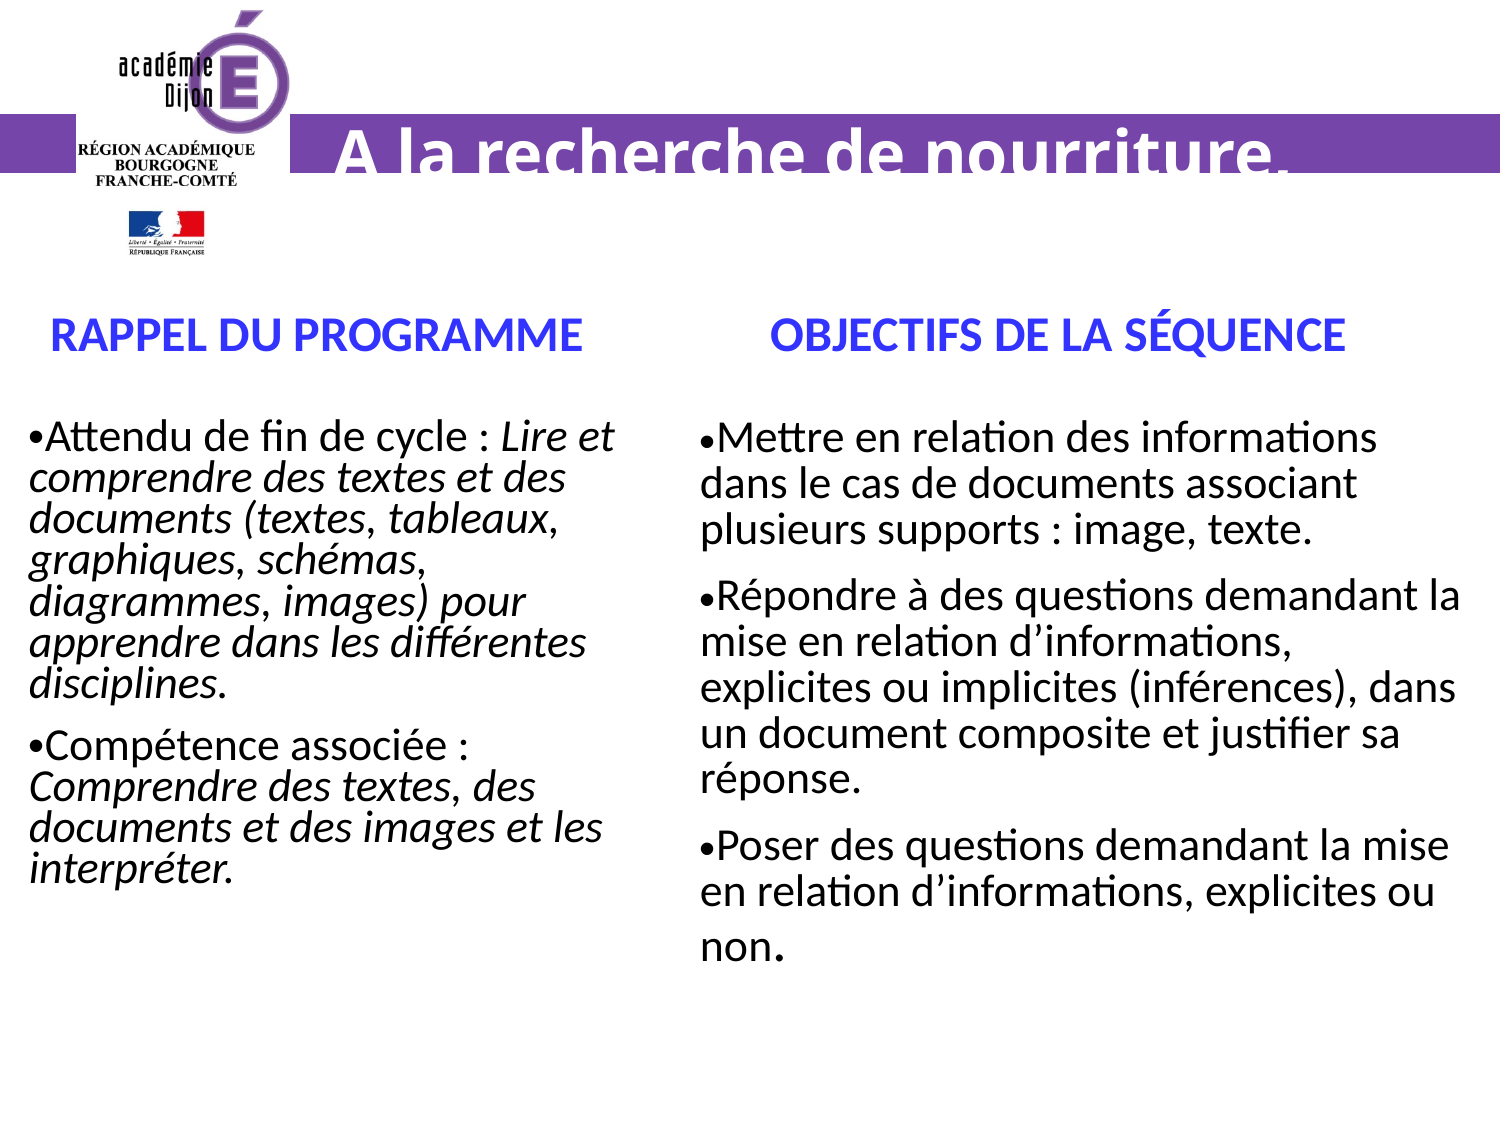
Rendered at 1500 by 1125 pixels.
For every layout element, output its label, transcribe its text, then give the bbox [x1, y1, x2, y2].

text_box A la recherche de nourriture, PIRLS 2006 [318, 100, 1441, 258]
text_box Mettre en relation des informations dans le cas de documents associant plusieurs supports : image, texte. Répondre à des questions demandant la mise en relation d’informations, explicites ou implicites (inférences), dans un document composite et justifier sa réponse. Poser des questions demandant la mise en relation d’informations, explicites ou non. [685, 410, 1489, 1016]
text_box OBJECTIFS DE LA SÉQUENCE [755, 307, 1453, 383]
text_box Attendu de fin de cycle : Lire et comprendre des textes et des documents (textes, tableaux, graphiques, schémas, diagrammes, images) pour apprendre dans les différentes disciplines. Compétence associée : Comprendre des textes, des documents et des images et les interpréter. [13, 410, 685, 1016]
picture [76, 8, 290, 256]
text_box RAPPEL DU PROGRAMME [35, 307, 650, 383]
